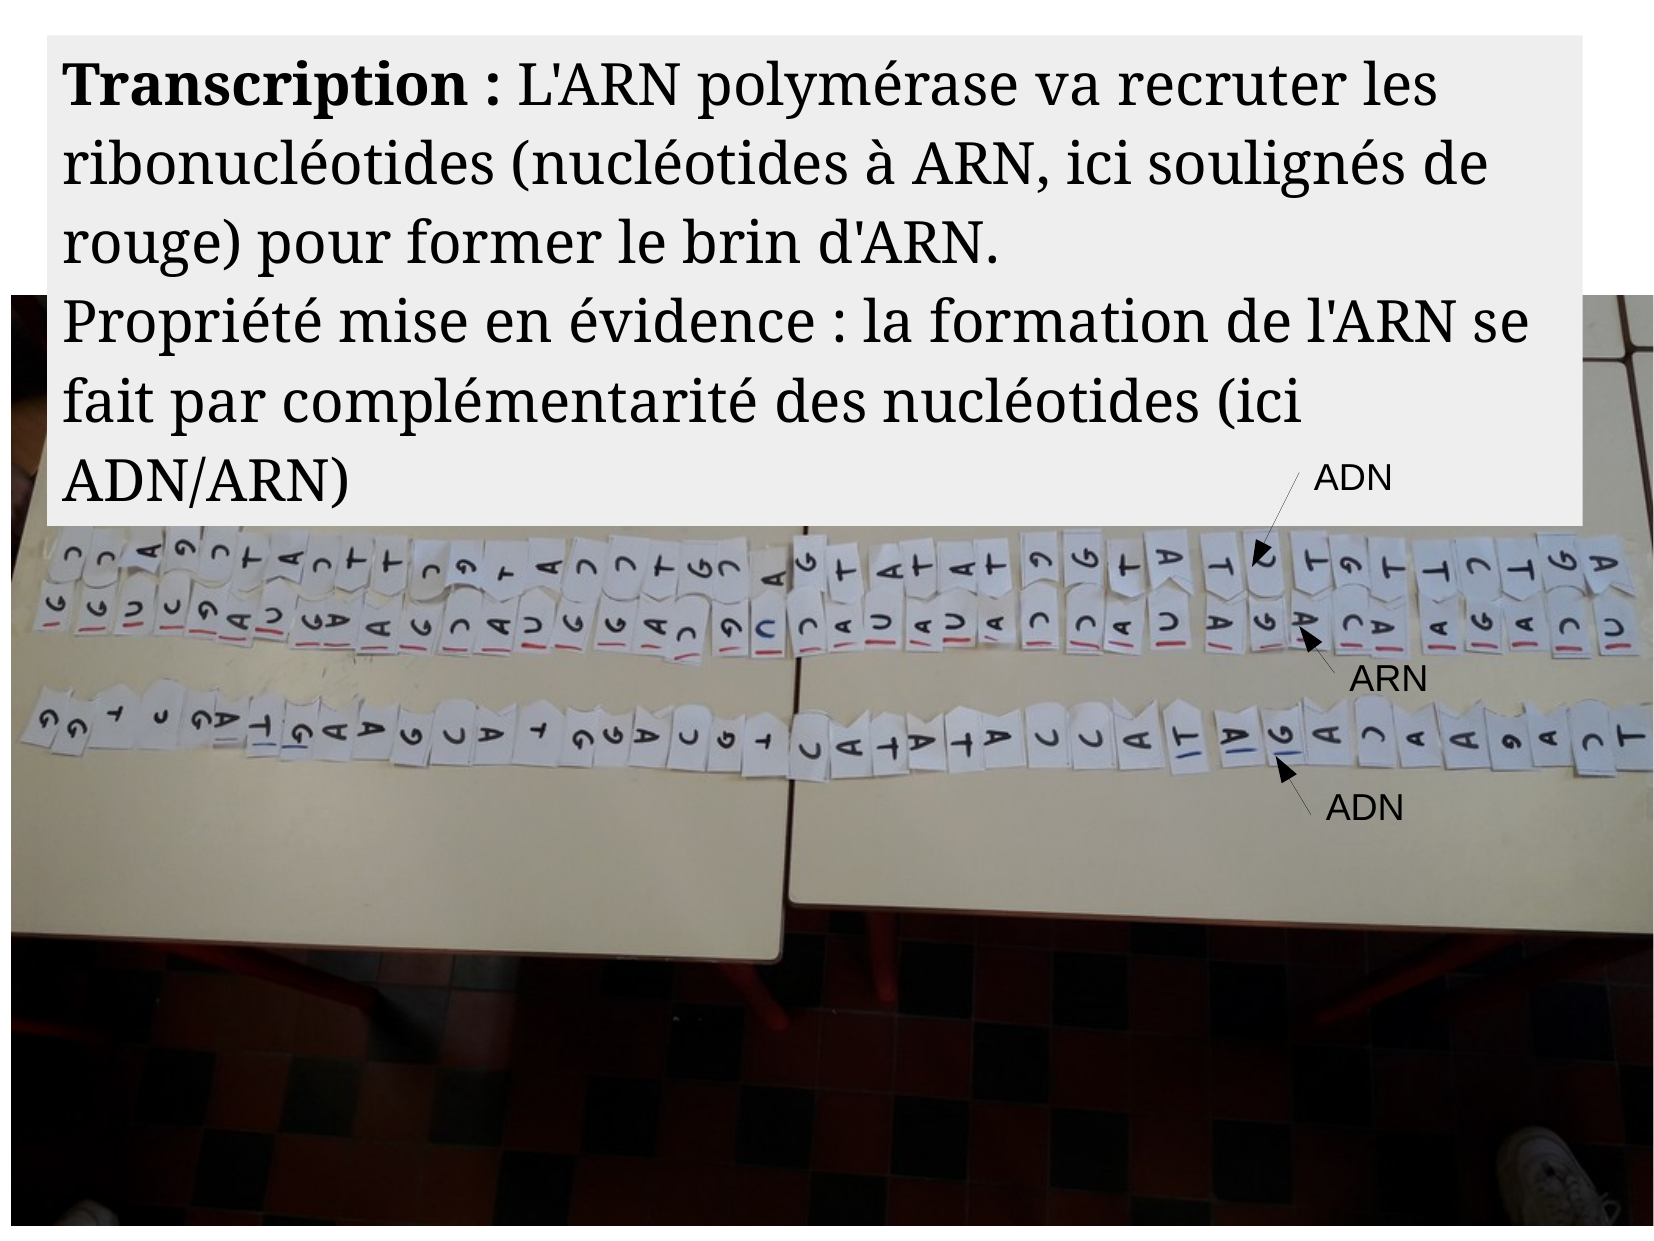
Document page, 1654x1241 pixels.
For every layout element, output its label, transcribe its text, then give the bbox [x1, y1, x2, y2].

text_box ADN [1311, 779, 1548, 837]
text_box ADN [1299, 448, 1453, 506]
text_box ARN [1334, 649, 1536, 707]
picture [11, 295, 1654, 1226]
text_box Transcription : L'ARN polymérase va recruter les ribonucléotides (nucléotides à ARN, ici soulignés de rouge) pour former le brin d'ARN. Propriété mise en évidence : la formation de l'ARN se fait par complémentarité des nucléotides (ici ADN/ARN) [47, 35, 1583, 407]
